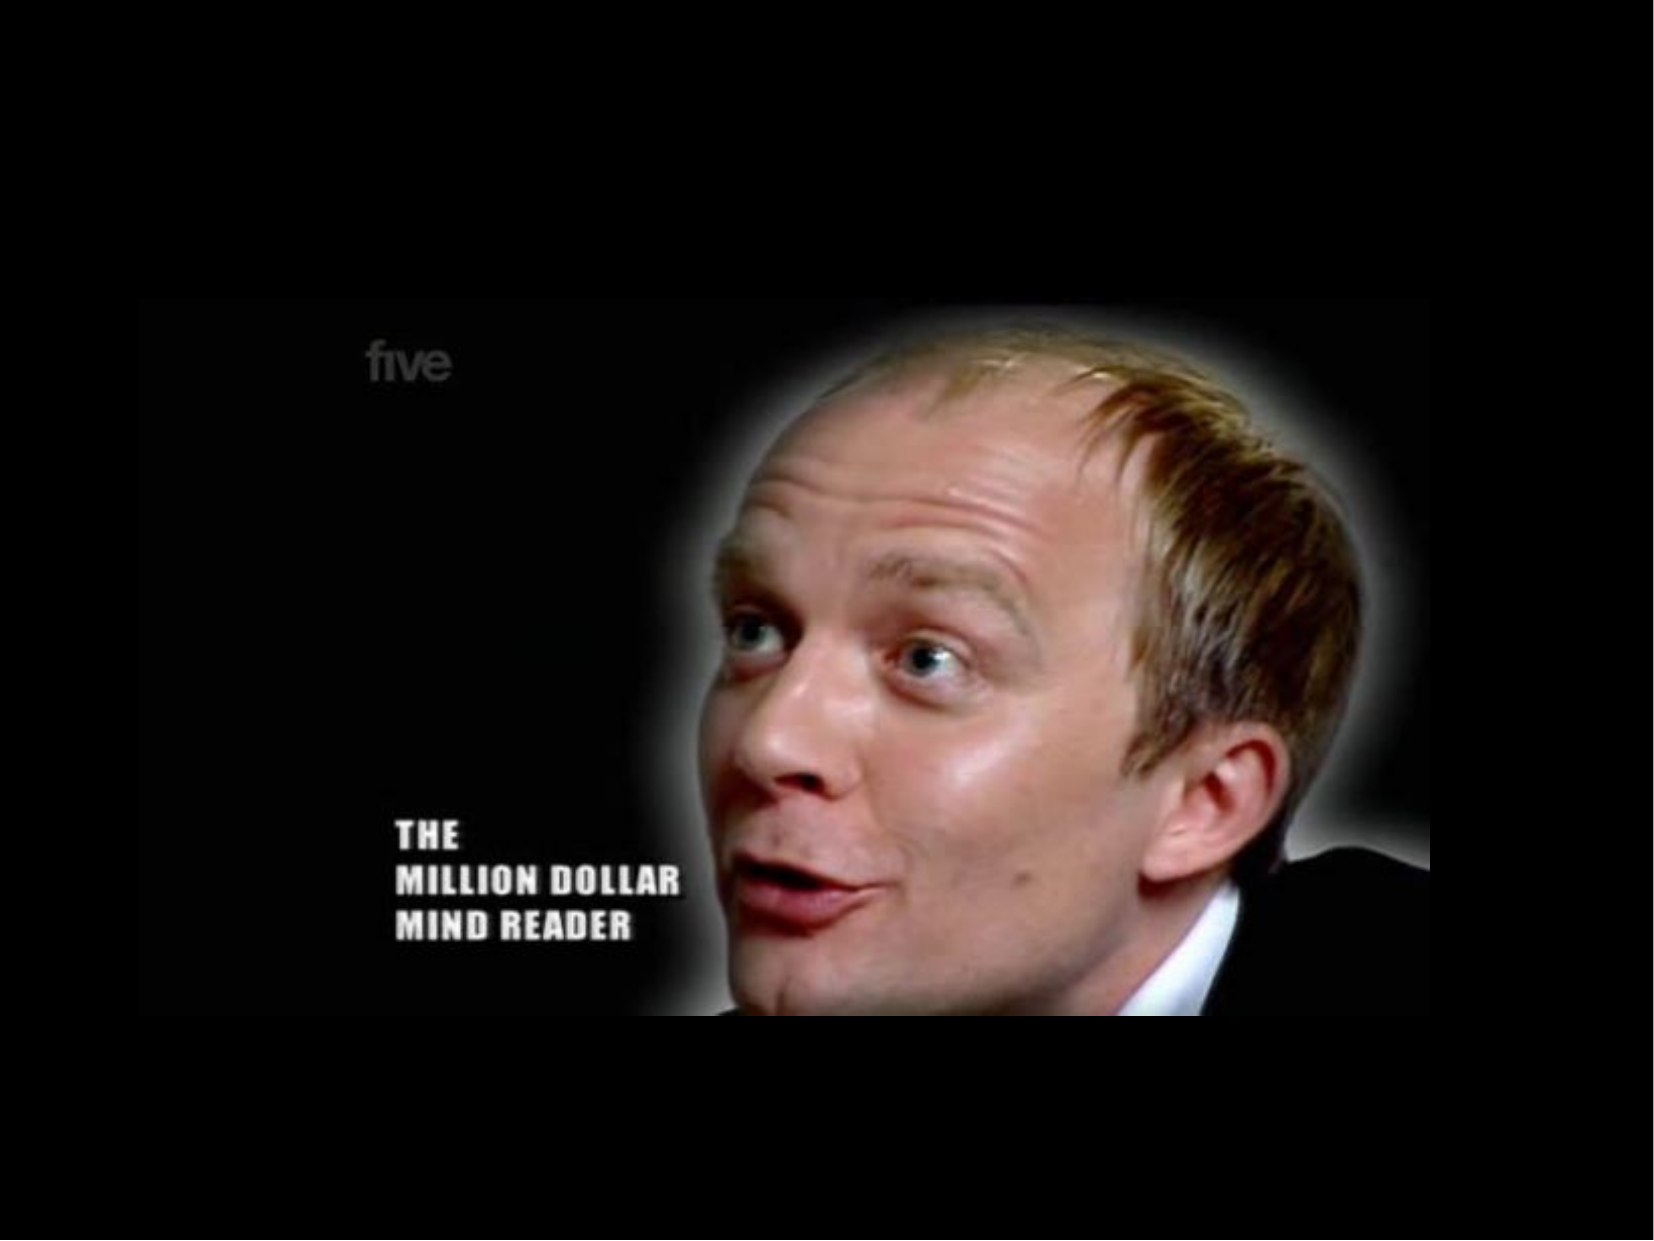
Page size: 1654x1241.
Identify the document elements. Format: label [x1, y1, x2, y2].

picture [138, 298, 1430, 1016]
